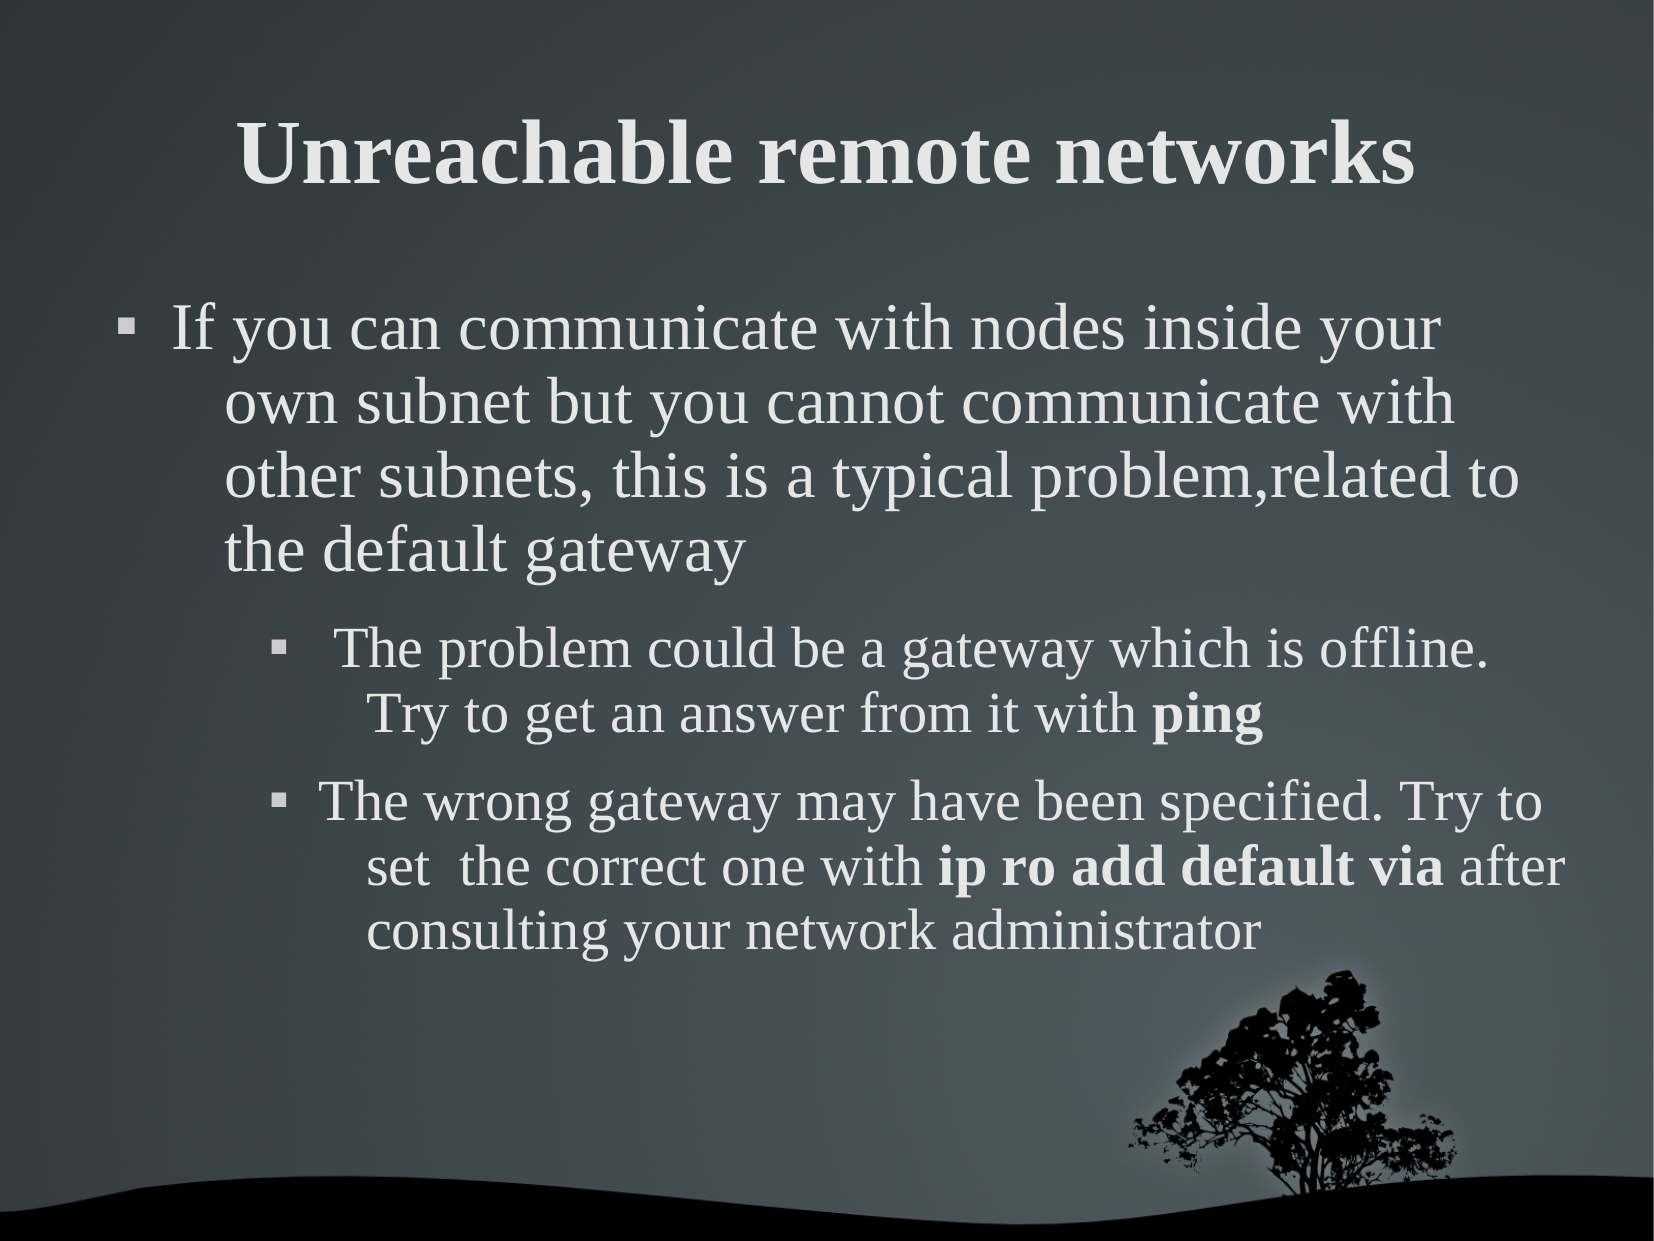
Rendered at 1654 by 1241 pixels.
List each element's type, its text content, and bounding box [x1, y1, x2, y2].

list If you can communicate with nodes inside your own subnet but you cannot communicate with other subnets, this is a typical problem,related to the default gateway The problem could be a gateway which is offline. Try to get an answer from it with ping The wrong gateway may have been specified. Try to set the correct one with ip ro add default via after consulting your network administrator [82, 290, 1571, 1109]
picture [0, 0, 1654, 1241]
title Unreachable remote networks [82, 33, 1571, 273]
